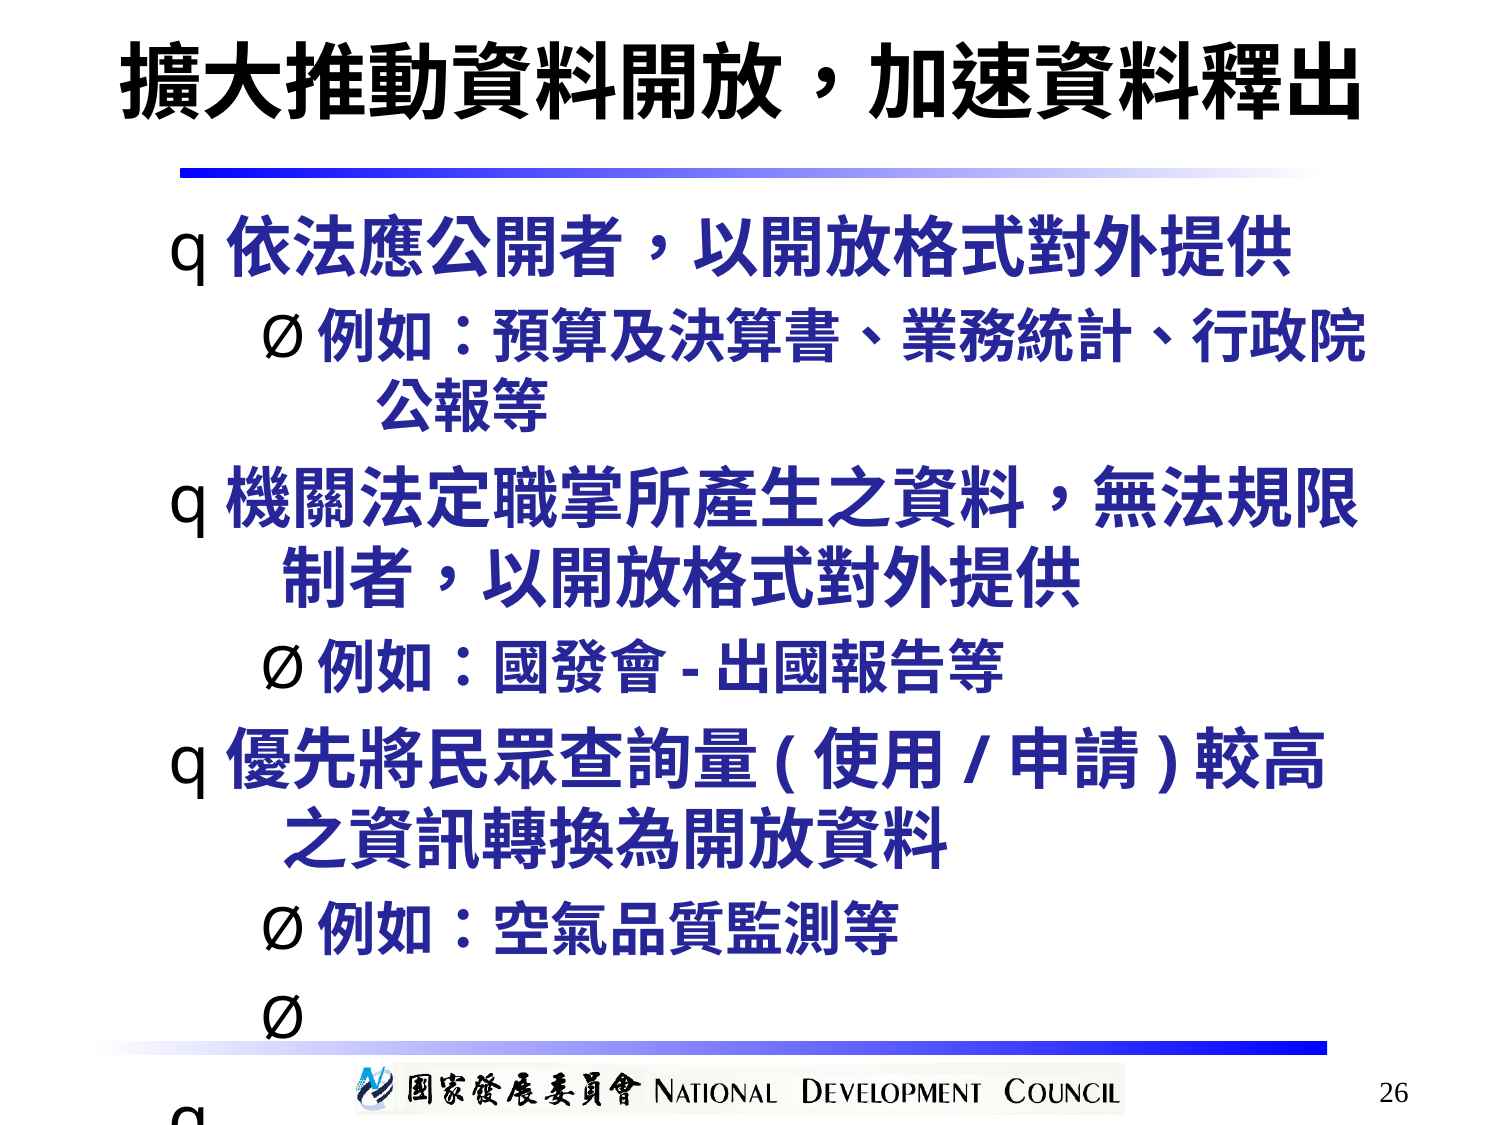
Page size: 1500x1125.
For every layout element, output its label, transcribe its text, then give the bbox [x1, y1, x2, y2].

text_box 26 [1364, 1070, 1490, 1106]
text_box 依法應公開者，以開放格式對外提供 例如：預算及決算書、業務統計、行政院公報等 機關法定職掌所產生之資料，無法規限制者，以開放格式對外提供 例如：國發會-出國報告等 優先將民眾查詢量(使用/申請)較高之資訊轉換為開放資料 例如：空氣品質監測等 [153, 197, 1386, 1040]
text_box 擴大推動資料開放，加速資料釋出 [0, 21, 1493, 167]
